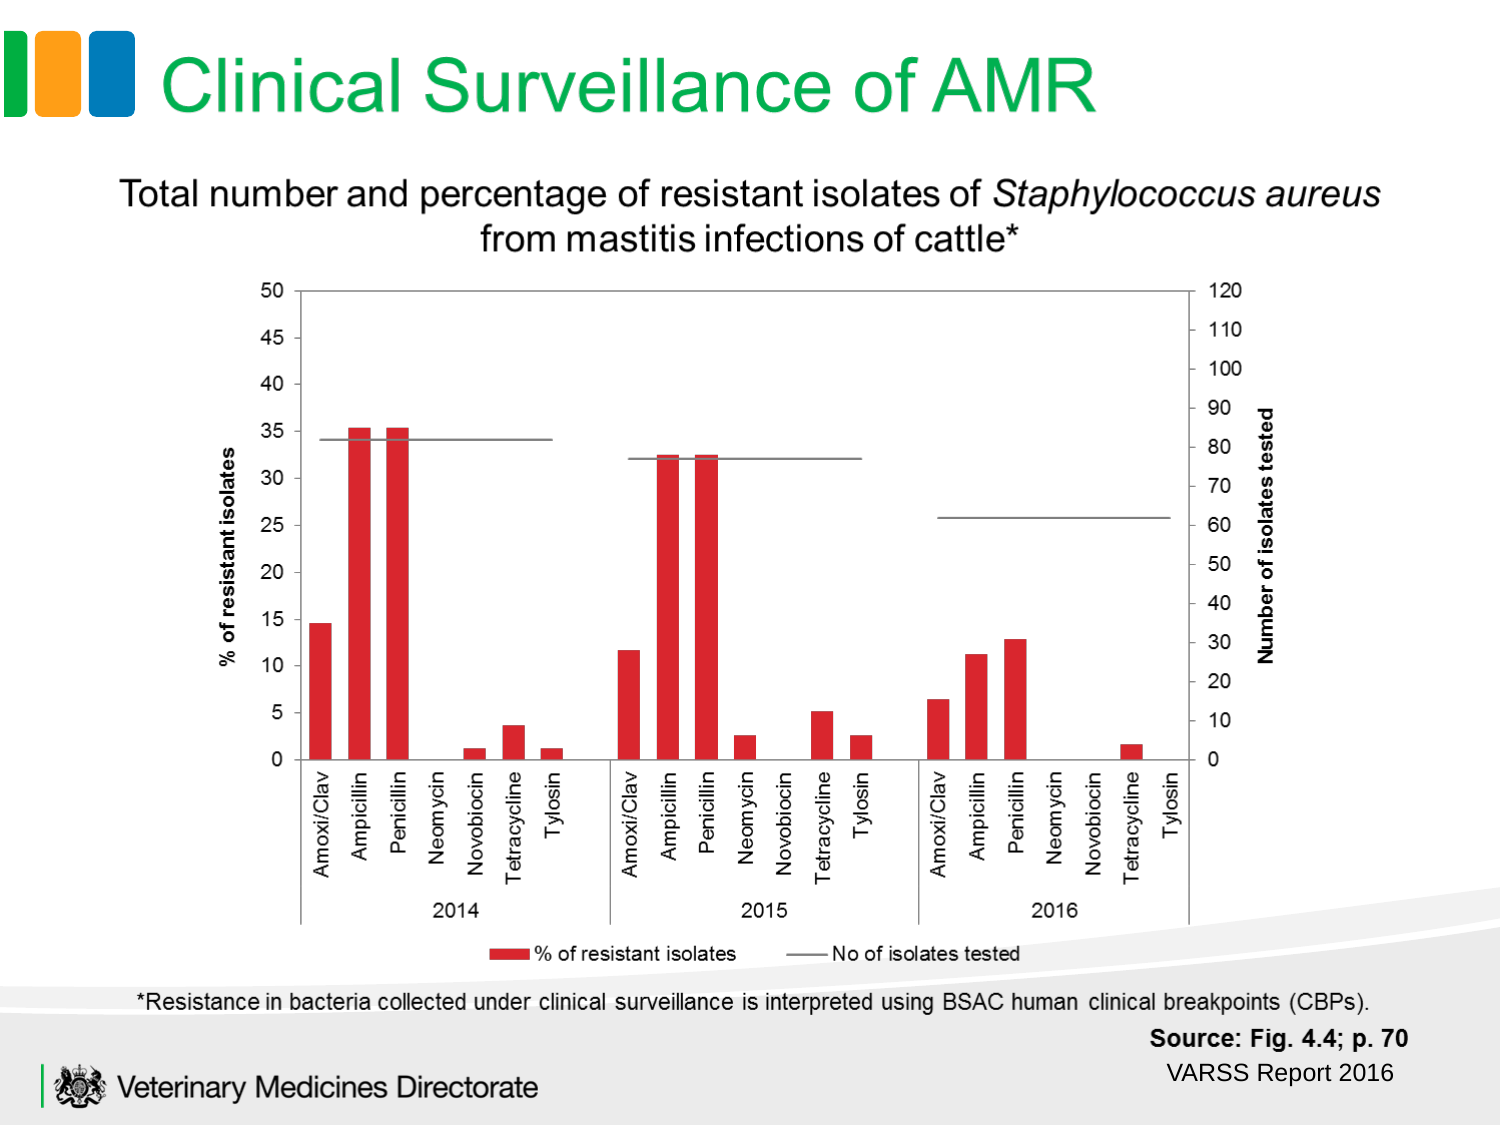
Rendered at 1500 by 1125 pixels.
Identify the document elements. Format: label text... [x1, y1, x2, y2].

text_box VARSS Report 2016 [1151, 1049, 1412, 1095]
picture [22, 16, 1478, 1109]
